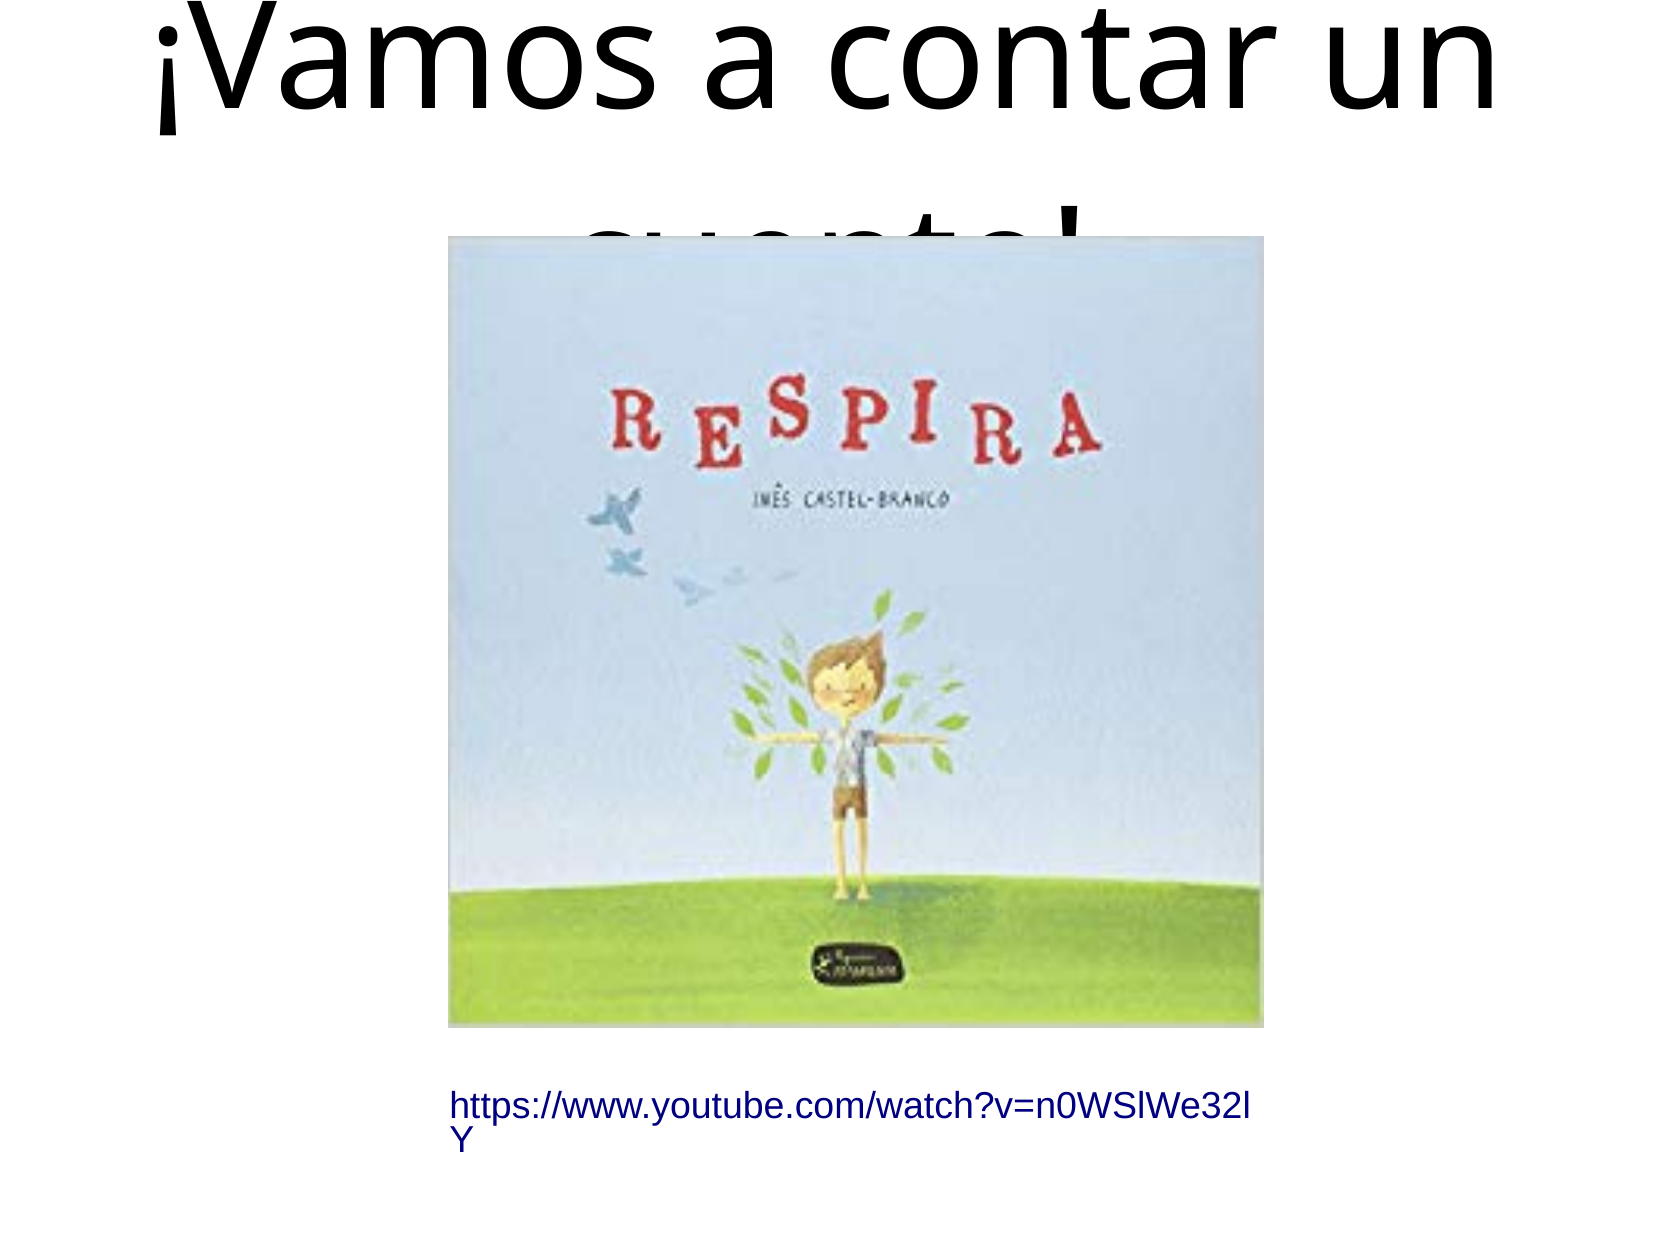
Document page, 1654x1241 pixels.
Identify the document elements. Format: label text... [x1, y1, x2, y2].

text_box https://www.youtube.com/watch?v=n0WSlWe32lY [434, 1076, 1288, 1176]
title ¡Vamos a contar un cuento! [82, 49, 1571, 257]
picture [448, 236, 1264, 1028]
